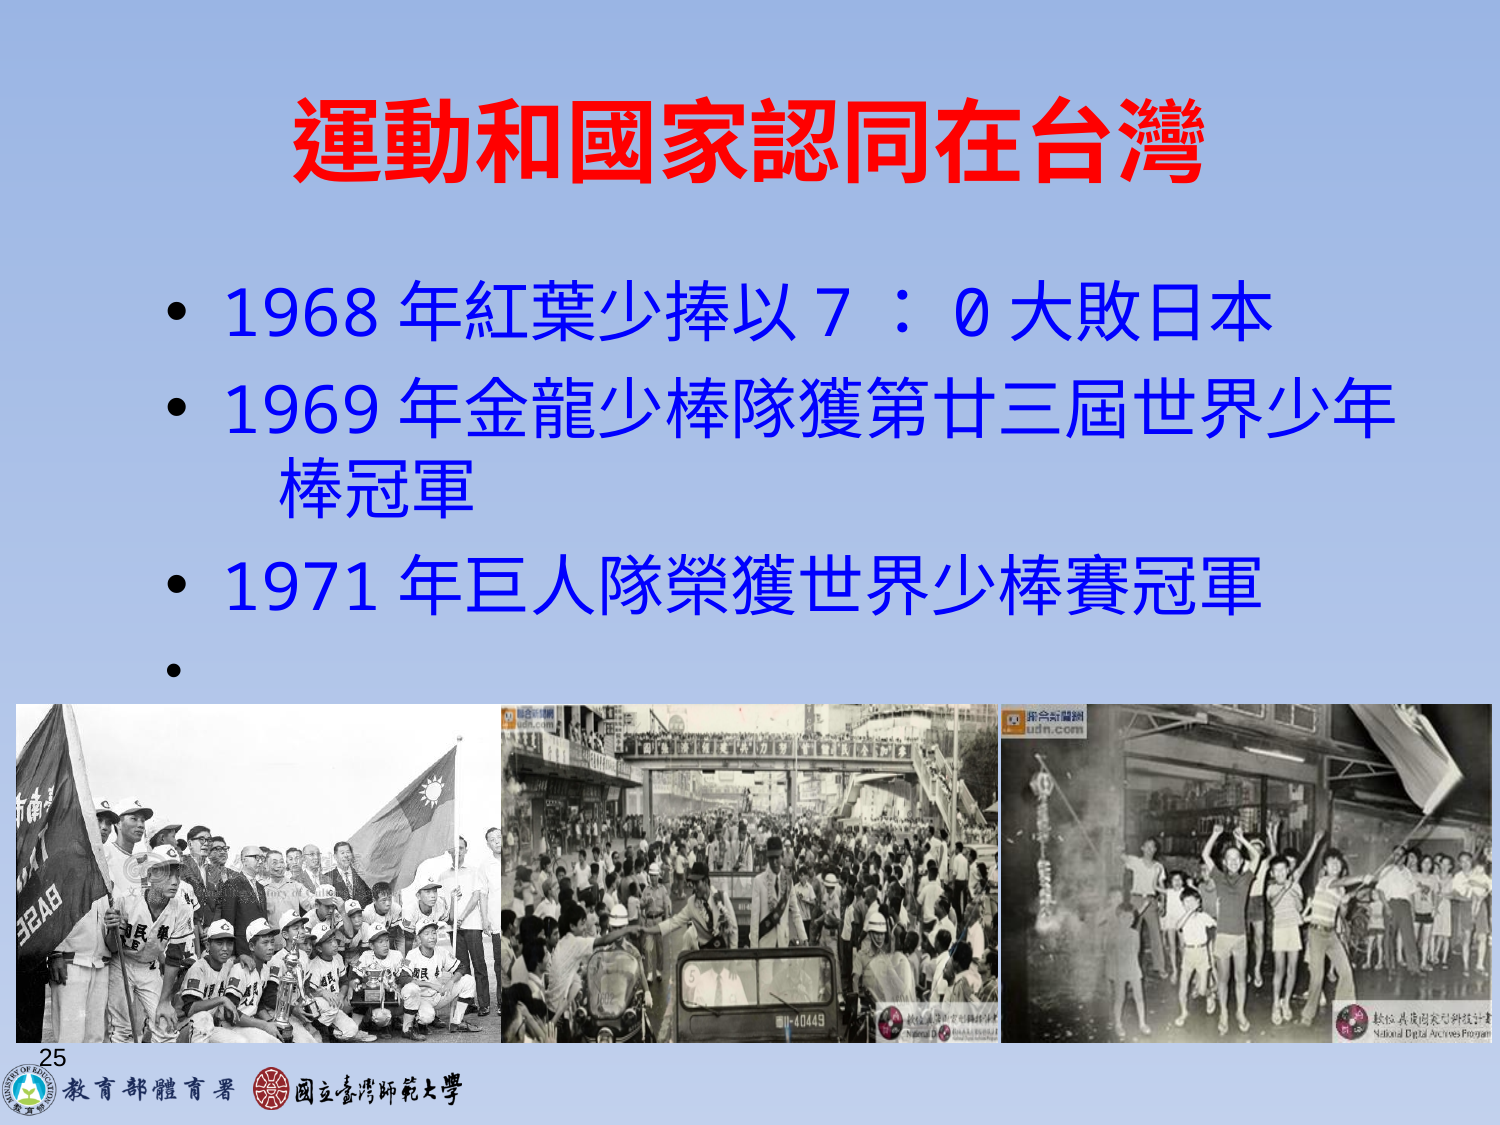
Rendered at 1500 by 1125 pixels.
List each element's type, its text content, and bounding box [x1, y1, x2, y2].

text_box [23, 1043, 99, 1094]
list 1968年紅葉少捧以7：0大敗日本 1969年金龍少棒隊獲第廿三屆世界少年棒冠軍 1971年巨人隊榮獲世界少棒賽冠軍 [150, 262, 1426, 728]
picture [1001, 704, 1492, 1043]
title 運動和國家認同在台灣 [75, 45, 1426, 233]
picture [16, 704, 998, 1043]
